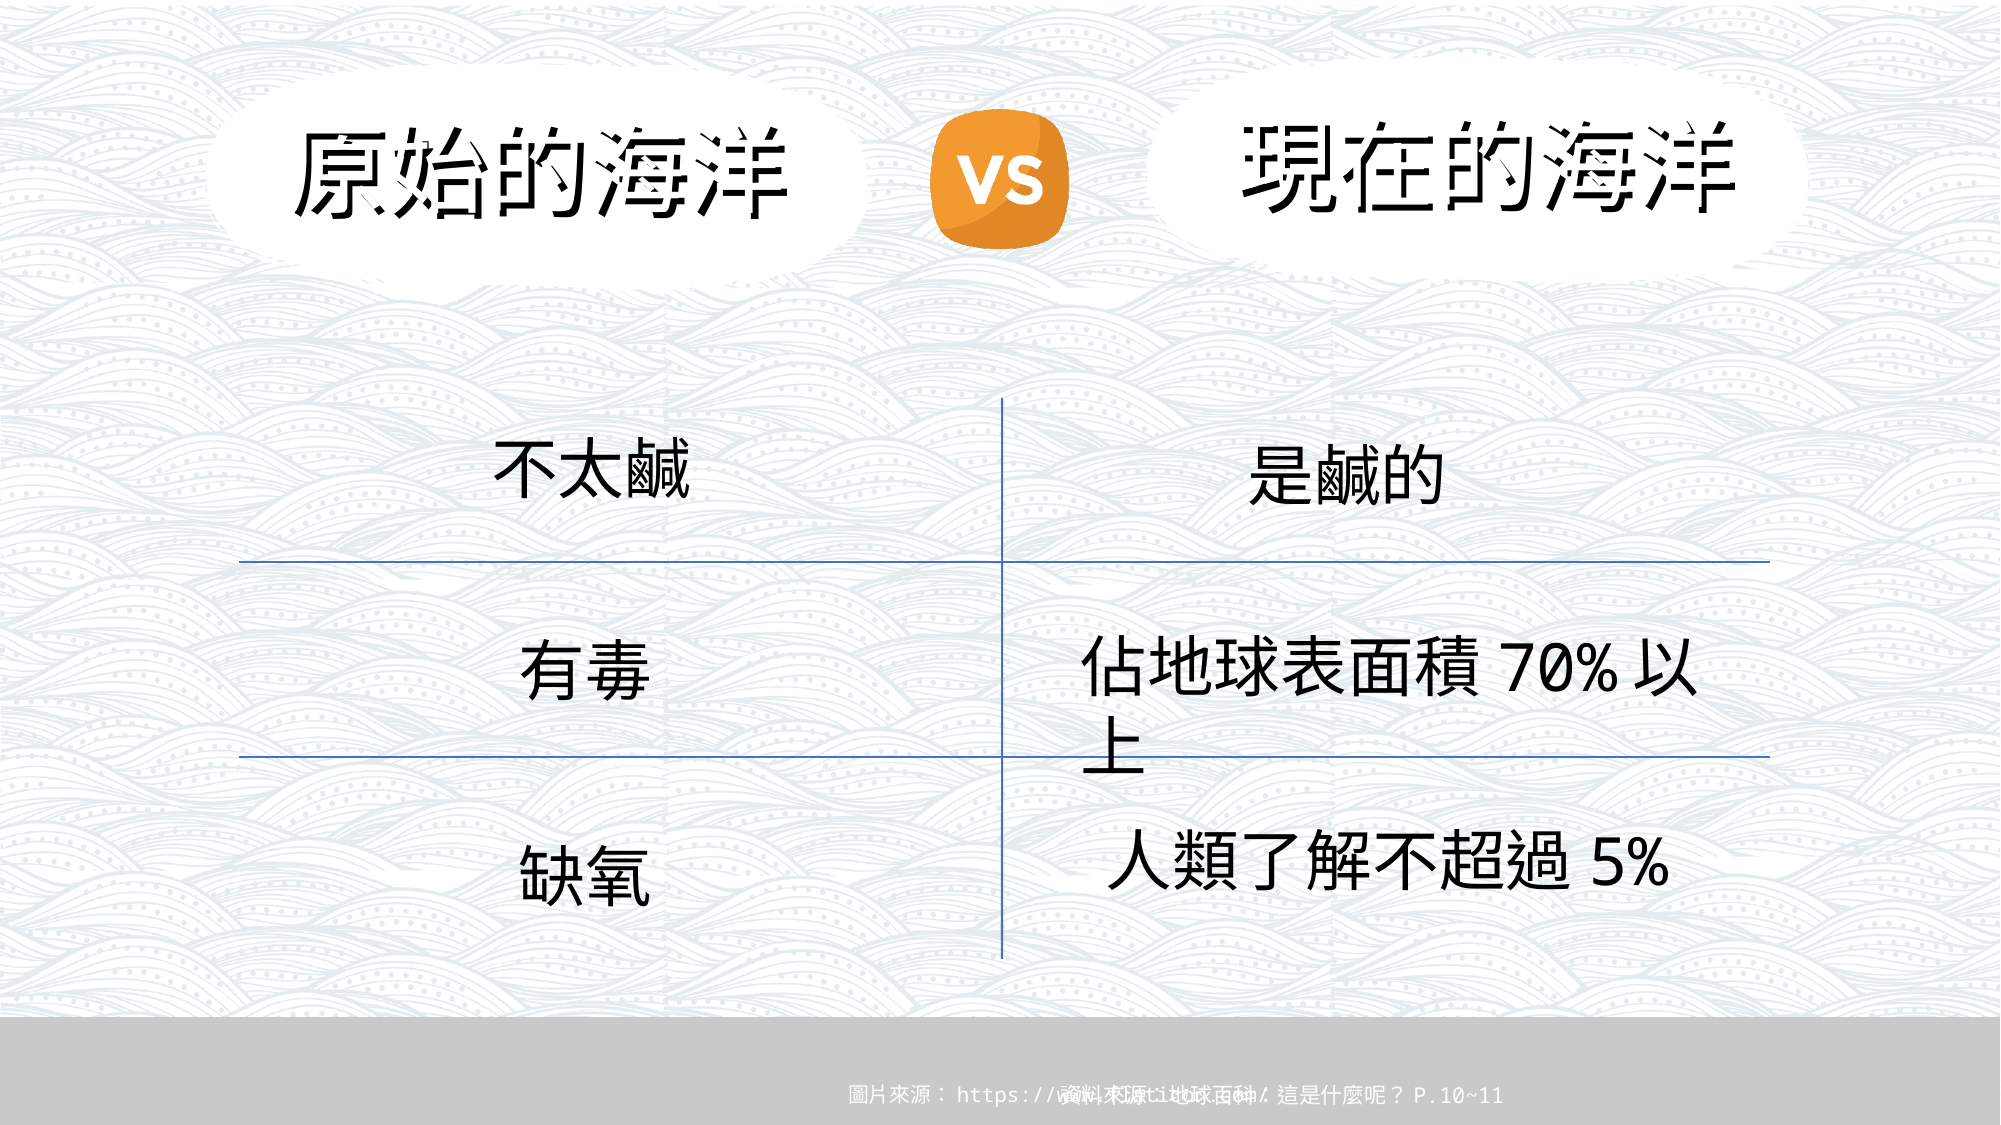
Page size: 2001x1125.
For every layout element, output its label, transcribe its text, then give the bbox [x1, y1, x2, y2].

text_box 現在的海洋 [1157, 103, 1811, 229]
picture [930, 109, 1069, 249]
text_box 有毒 [503, 621, 694, 718]
text_box 原始的海洋 [239, 109, 833, 235]
picture [201, 62, 871, 290]
text_box 佔地球表面積70%以上 [1065, 616, 1781, 713]
picture [1142, 55, 1812, 284]
text_box 缺氧 [503, 827, 720, 924]
text_box 不太鹹 [476, 419, 744, 516]
text_box 是鹹的 [1232, 425, 1539, 522]
text_box 人類了解不超過5% [1090, 811, 1749, 908]
text_box 圖片來源：https://www.flaticon.com/ [833, 1073, 1968, 1115]
